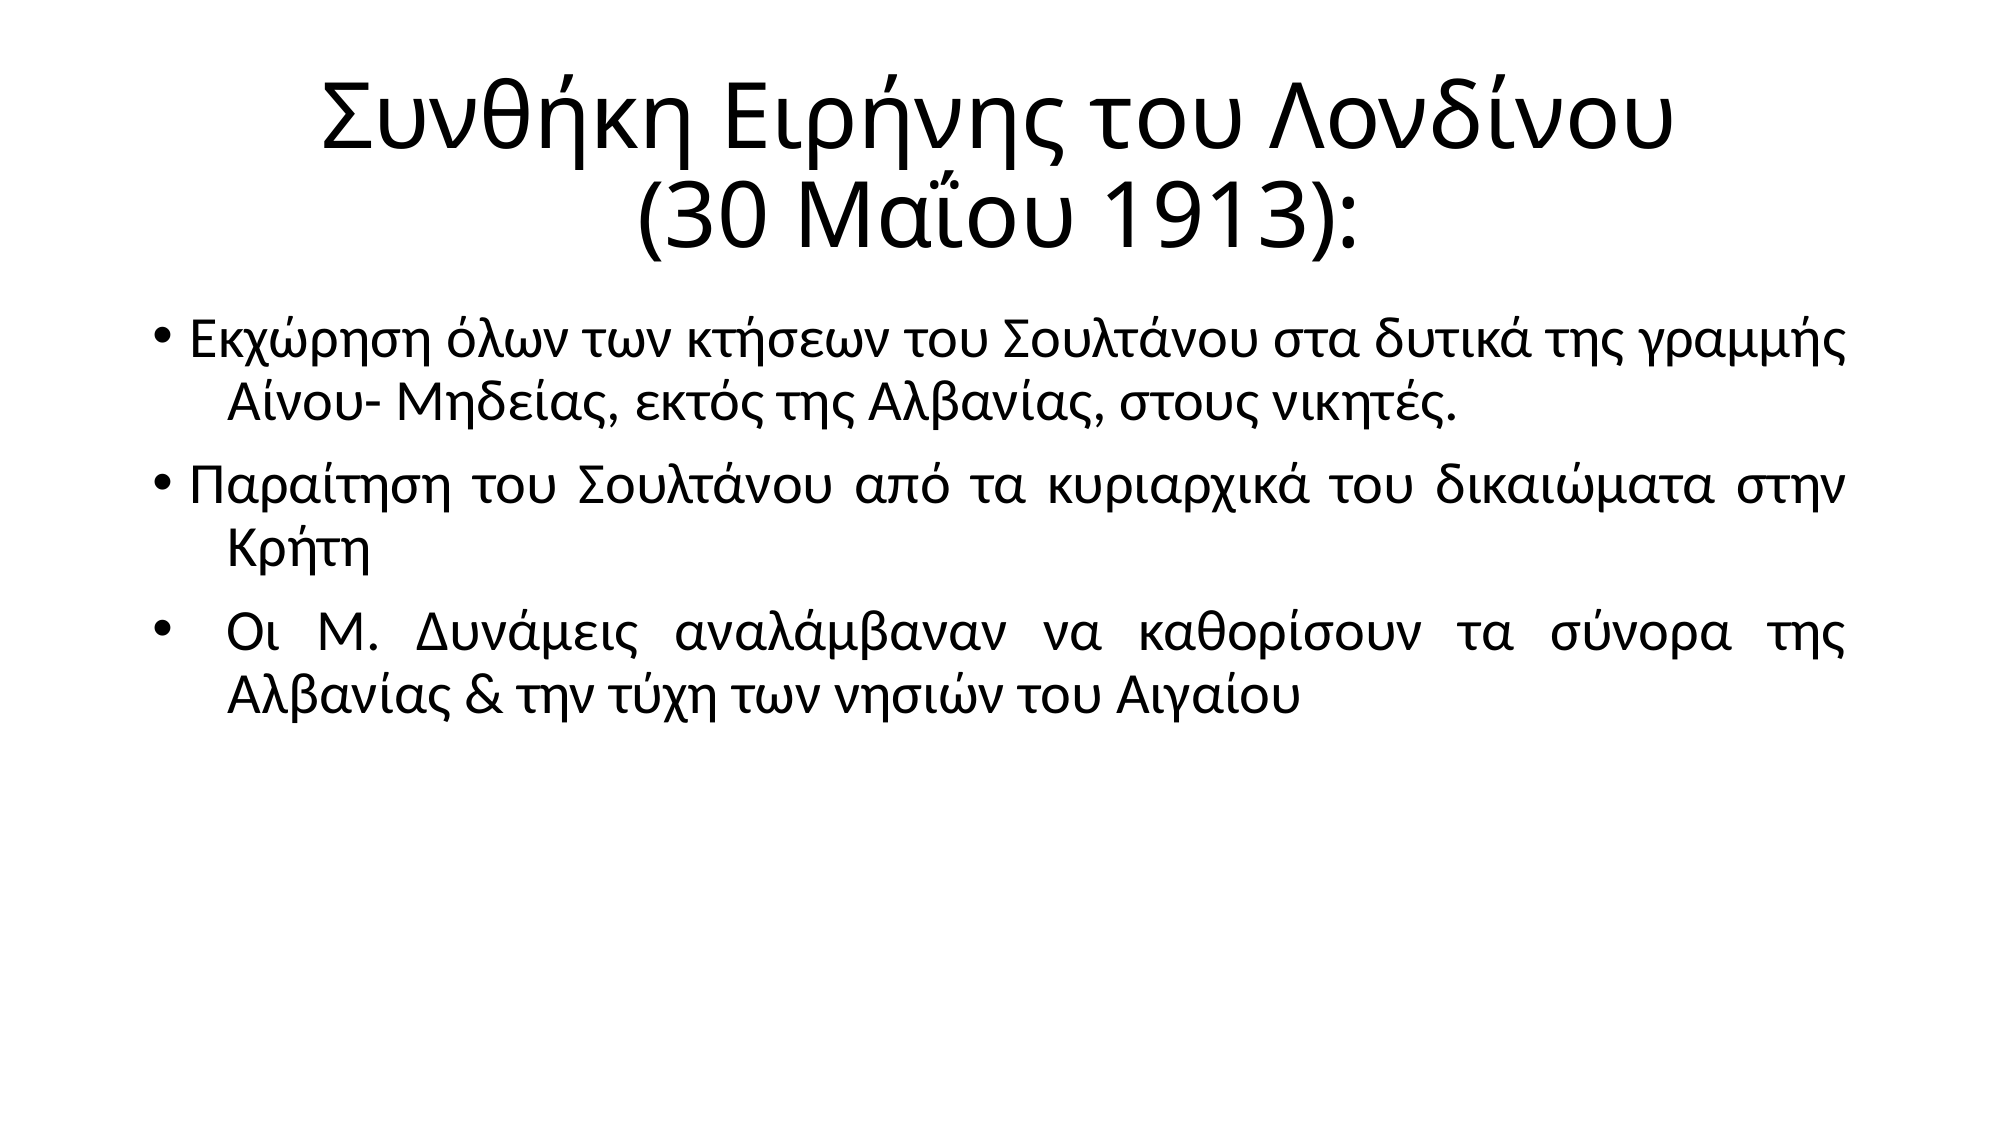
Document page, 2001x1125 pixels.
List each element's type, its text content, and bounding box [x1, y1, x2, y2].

title Συνθήκη Ειρήνης του Λονδίνου (30 Μαΐου 1913): [137, 59, 1863, 278]
list Εκχώρηση όλων των κτήσεων του Σουλτάνου στα δυτικά της γραμμής Αίνου- Μηδείας, εκτός της Αλβανίας, στους νικητές. Παραίτηση του Σουλτάνου από τα κυριαρχικά του δικαιώματα στην Κρήτη Οι Μ. Δυνάμεις αναλάμβαναν να καθορίσουν τα σύνορα της Αλβανίας & την τύχη των νησιών του Αιγαίου [137, 299, 1863, 1014]
